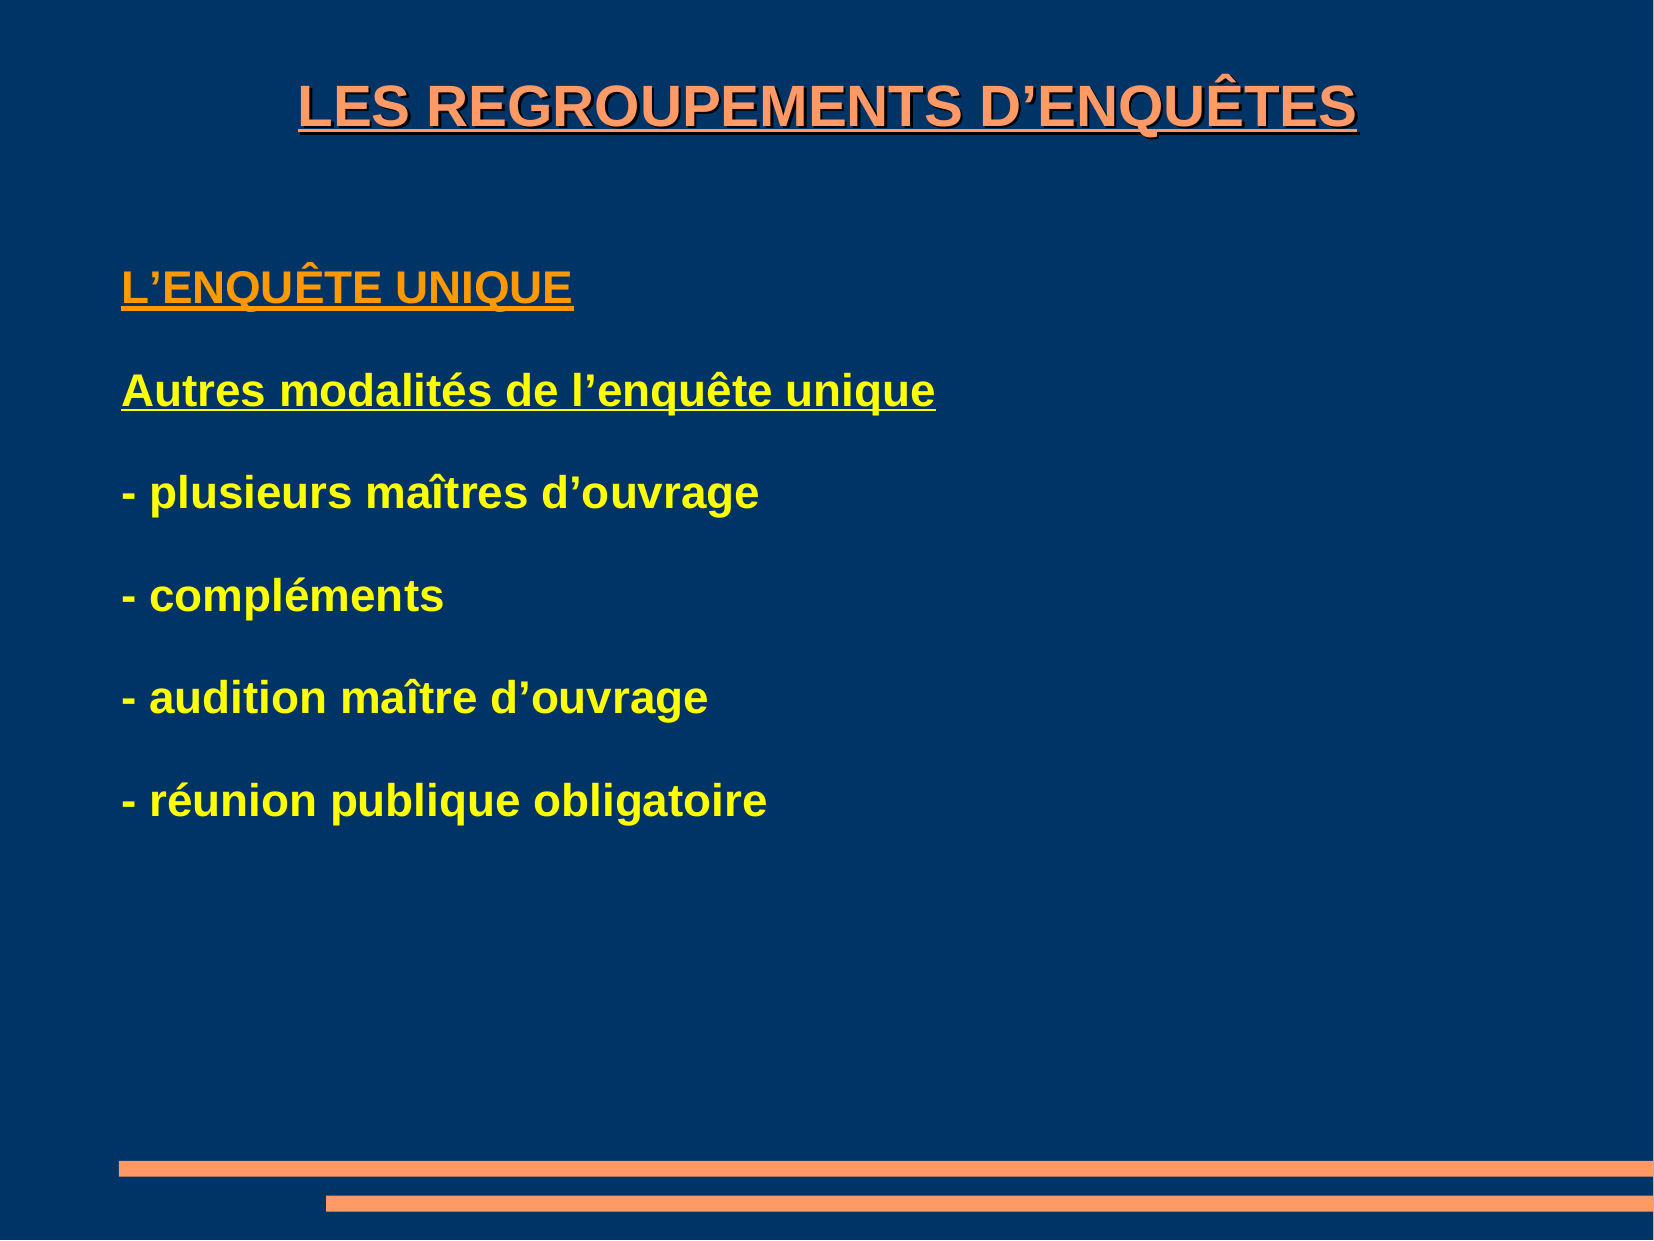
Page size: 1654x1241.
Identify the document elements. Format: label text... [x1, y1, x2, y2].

title LES REGROUPEMENTS D’ENQUÊTES [121, 46, 1534, 166]
subtitle L’ENQUÊTE UNIQUE Autres modalités de l’enquête unique - plusieurs maîtres d’ouvrage - compléments - audition maître d’ouvrage - réunion publique obligatoire [121, 201, 1561, 1143]
